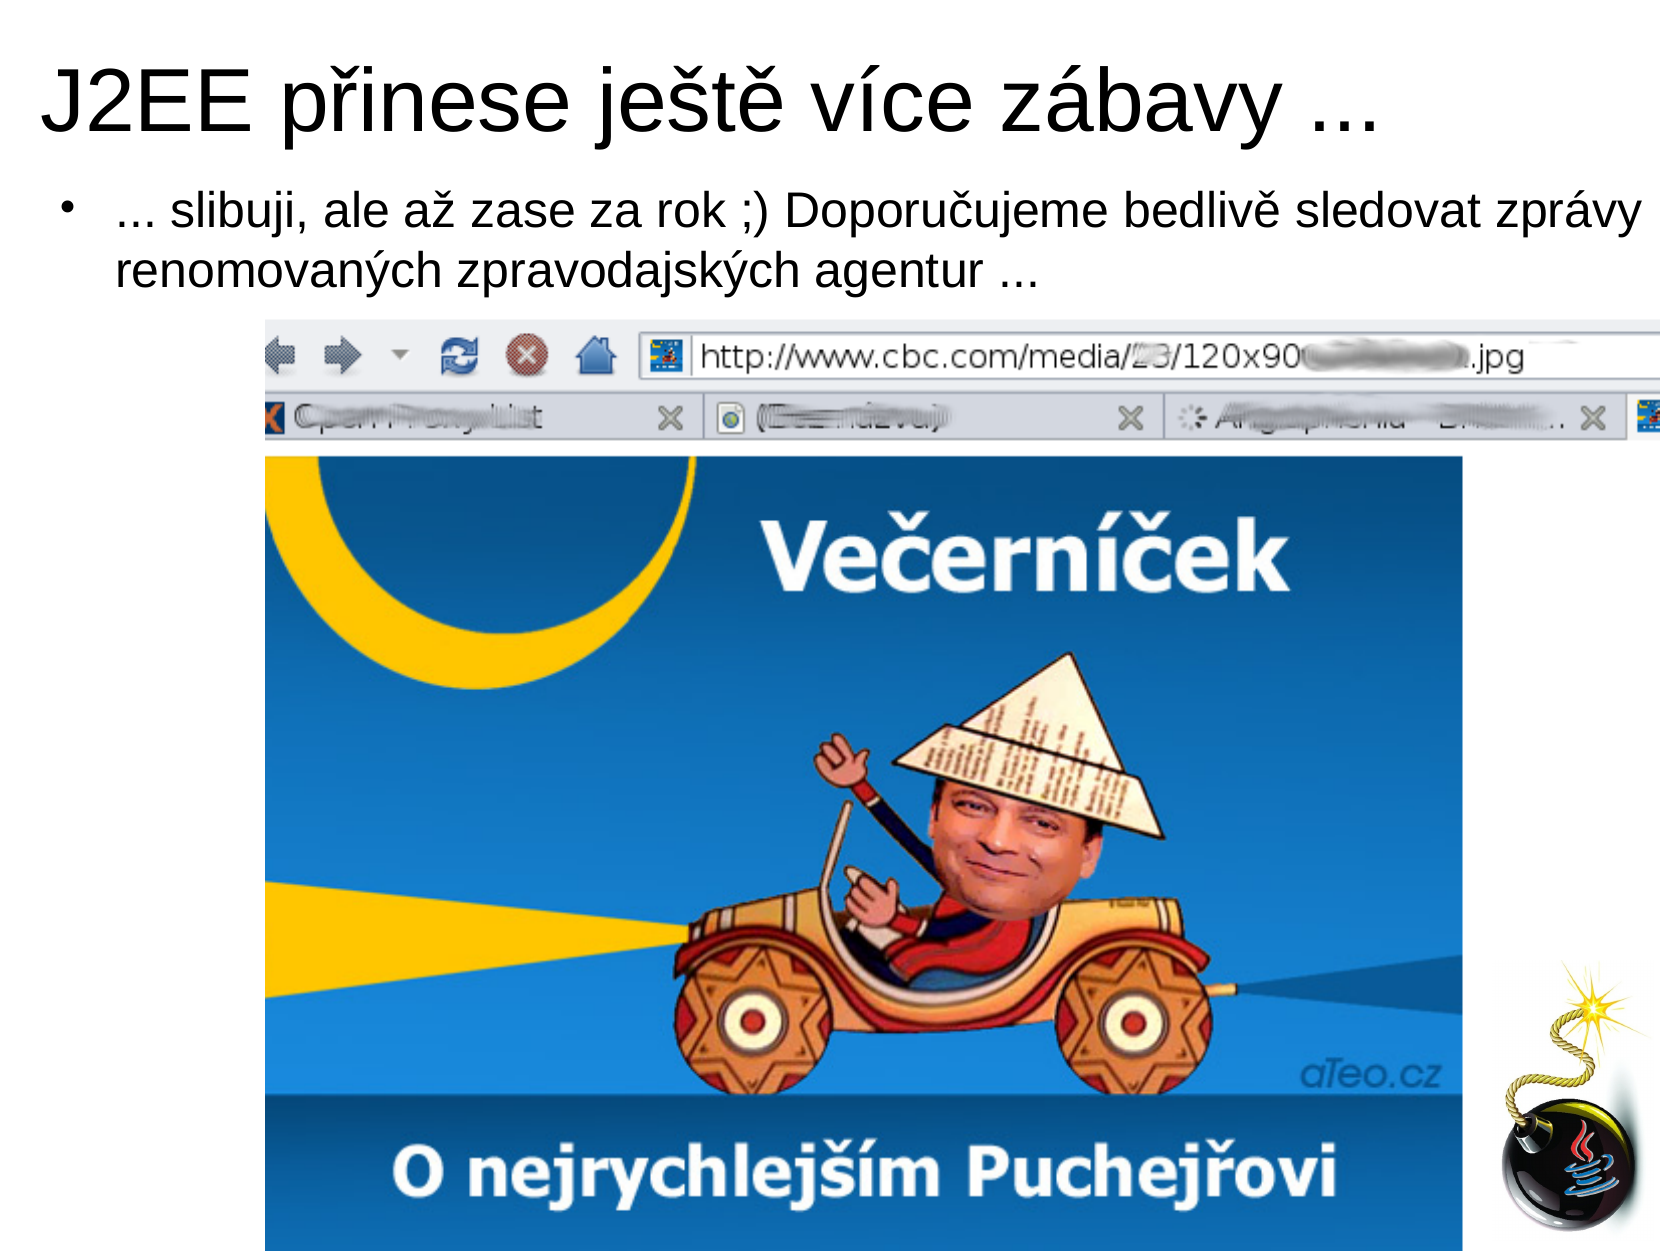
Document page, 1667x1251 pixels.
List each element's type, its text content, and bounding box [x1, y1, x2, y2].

list ... slibuji, ale až zase za rok ;) Doporučujeme bedlivě sledovat zprávy renomovaných zpravodajských agentur ... [59, 177, 1644, 1077]
title J2EE přinese ještě více zábavy ... [40, 50, 1627, 201]
picture [265, 318, 1660, 1251]
